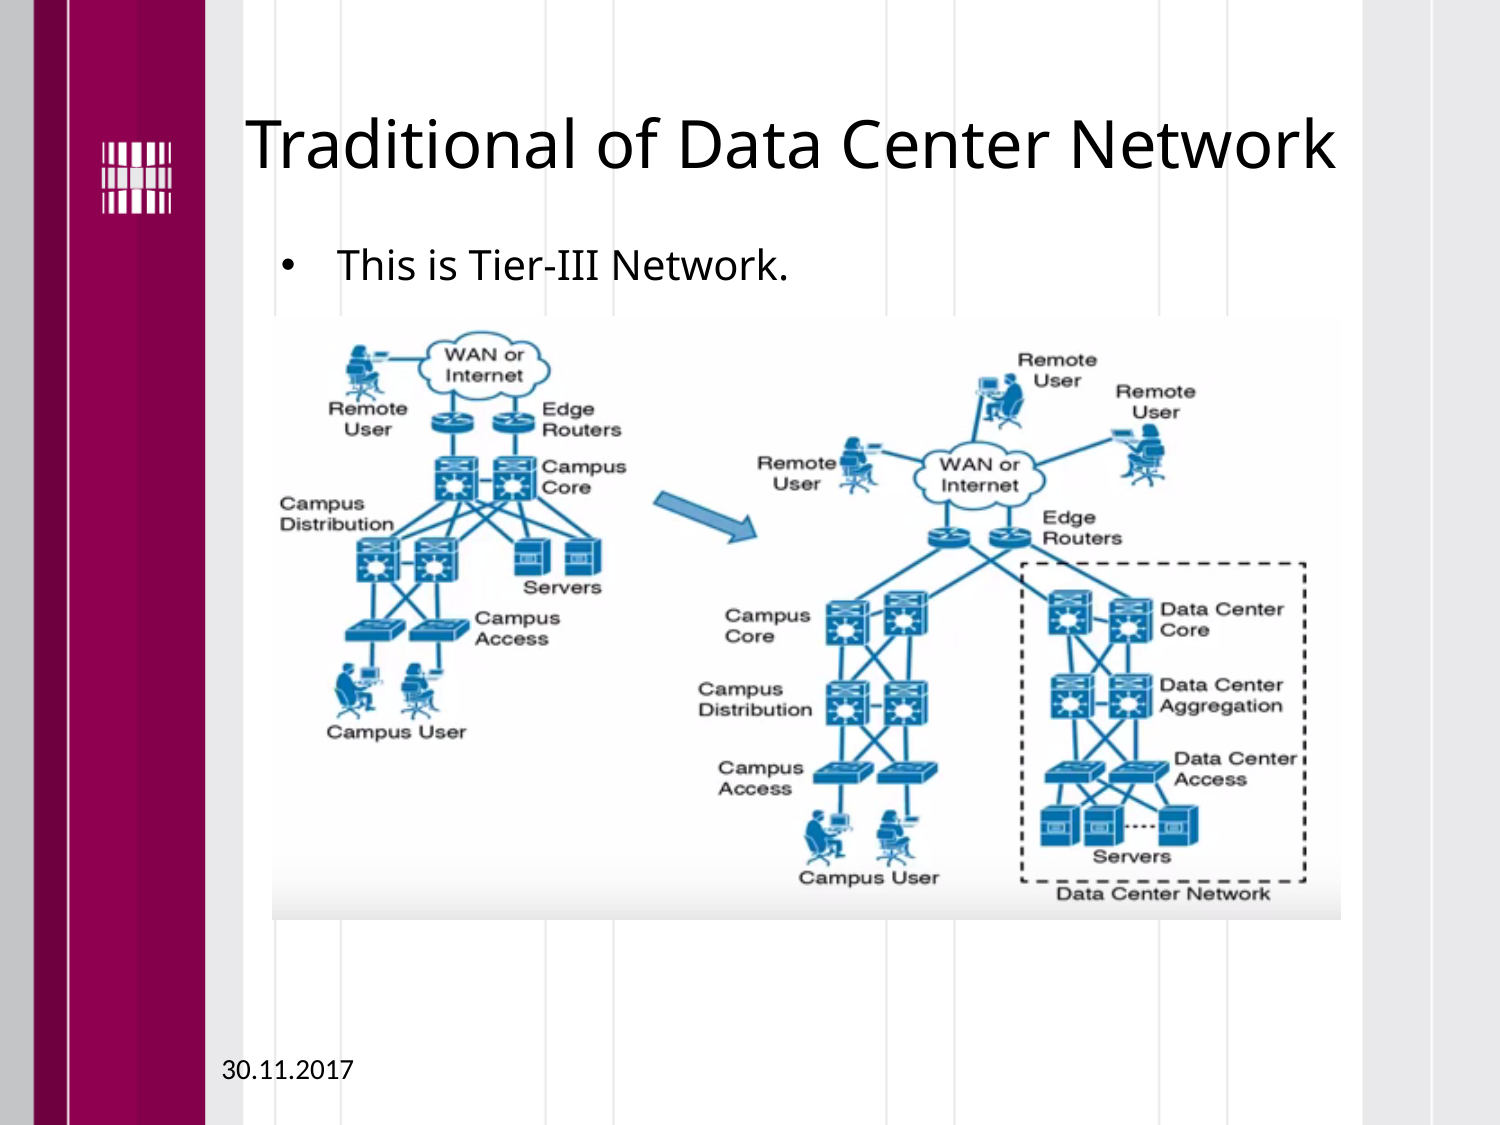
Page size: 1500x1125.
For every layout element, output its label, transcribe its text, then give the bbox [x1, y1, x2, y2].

picture [0, 0, 1500, 1125]
title Traditional of Data Center Network [230, 75, 1441, 209]
list This is Tier-III Network. [265, 231, 1348, 1059]
slide_number 30.11.2017 [206, 1042, 557, 1103]
